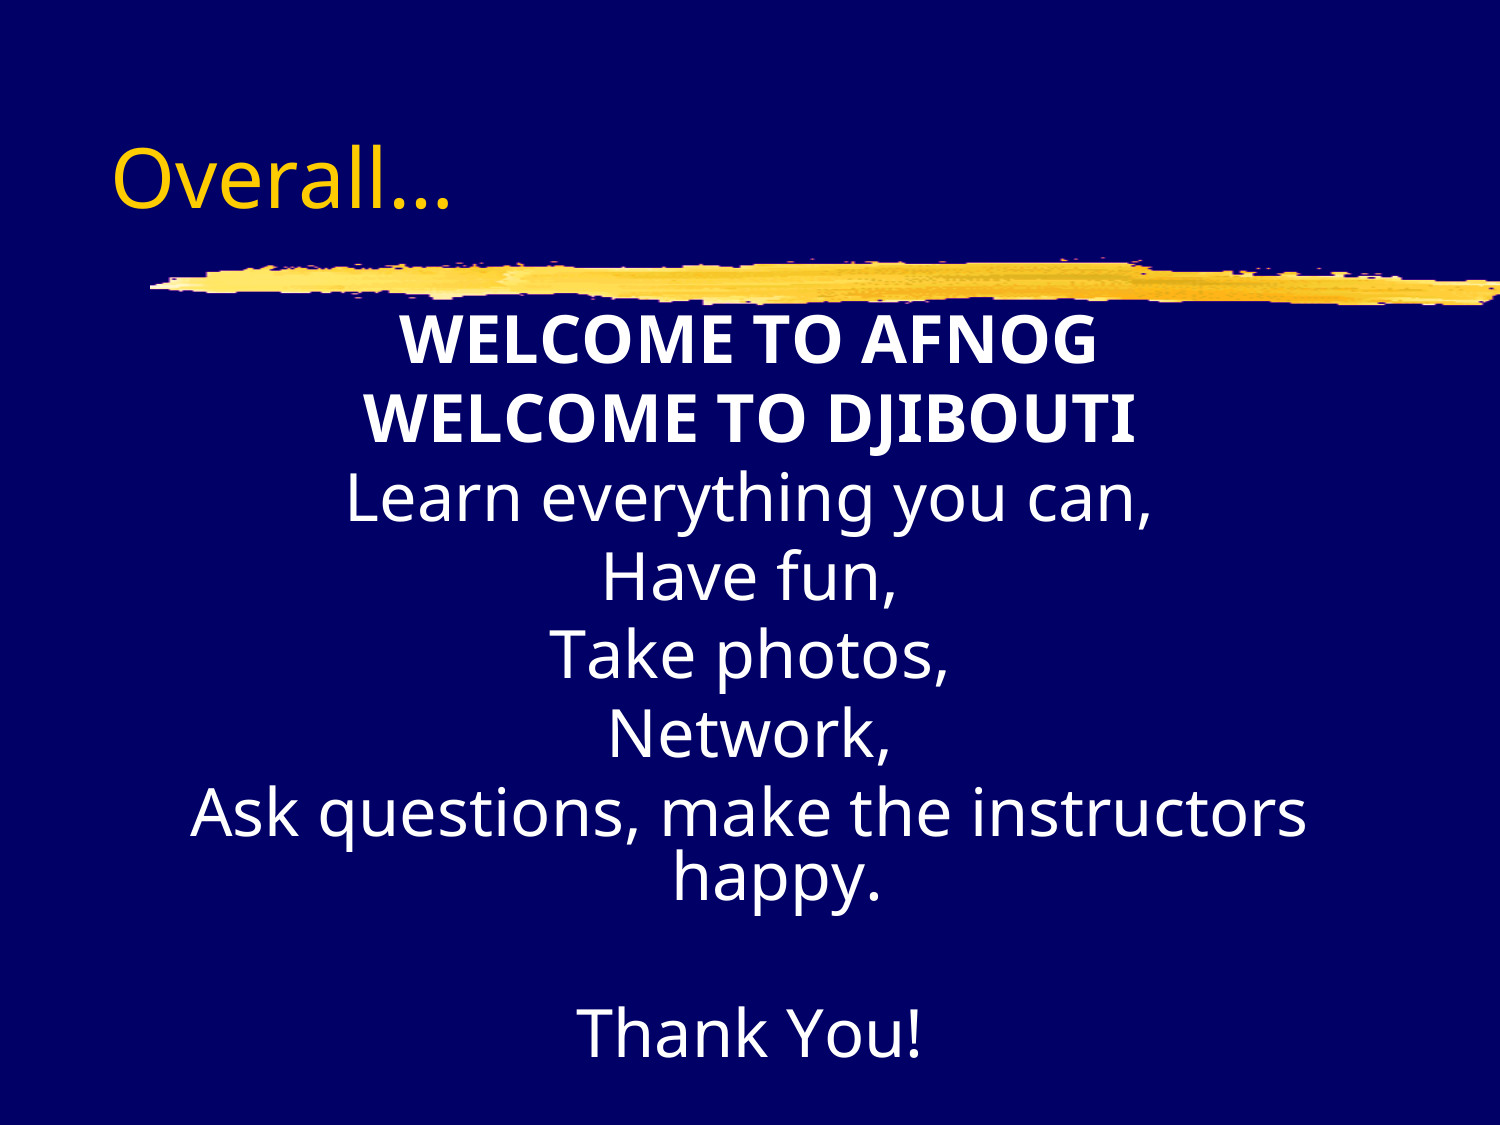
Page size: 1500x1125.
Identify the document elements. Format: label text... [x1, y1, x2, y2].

title Overall… [110, 78, 1391, 297]
list WELCOME TO AFNOG WELCOME TO DJIBOUTI Learn everything you can, Have fun, Take photos, Network, Ask questions, make the instructors happy. Thank You! [110, 312, 1391, 1118]
picture [150, 252, 1500, 316]
